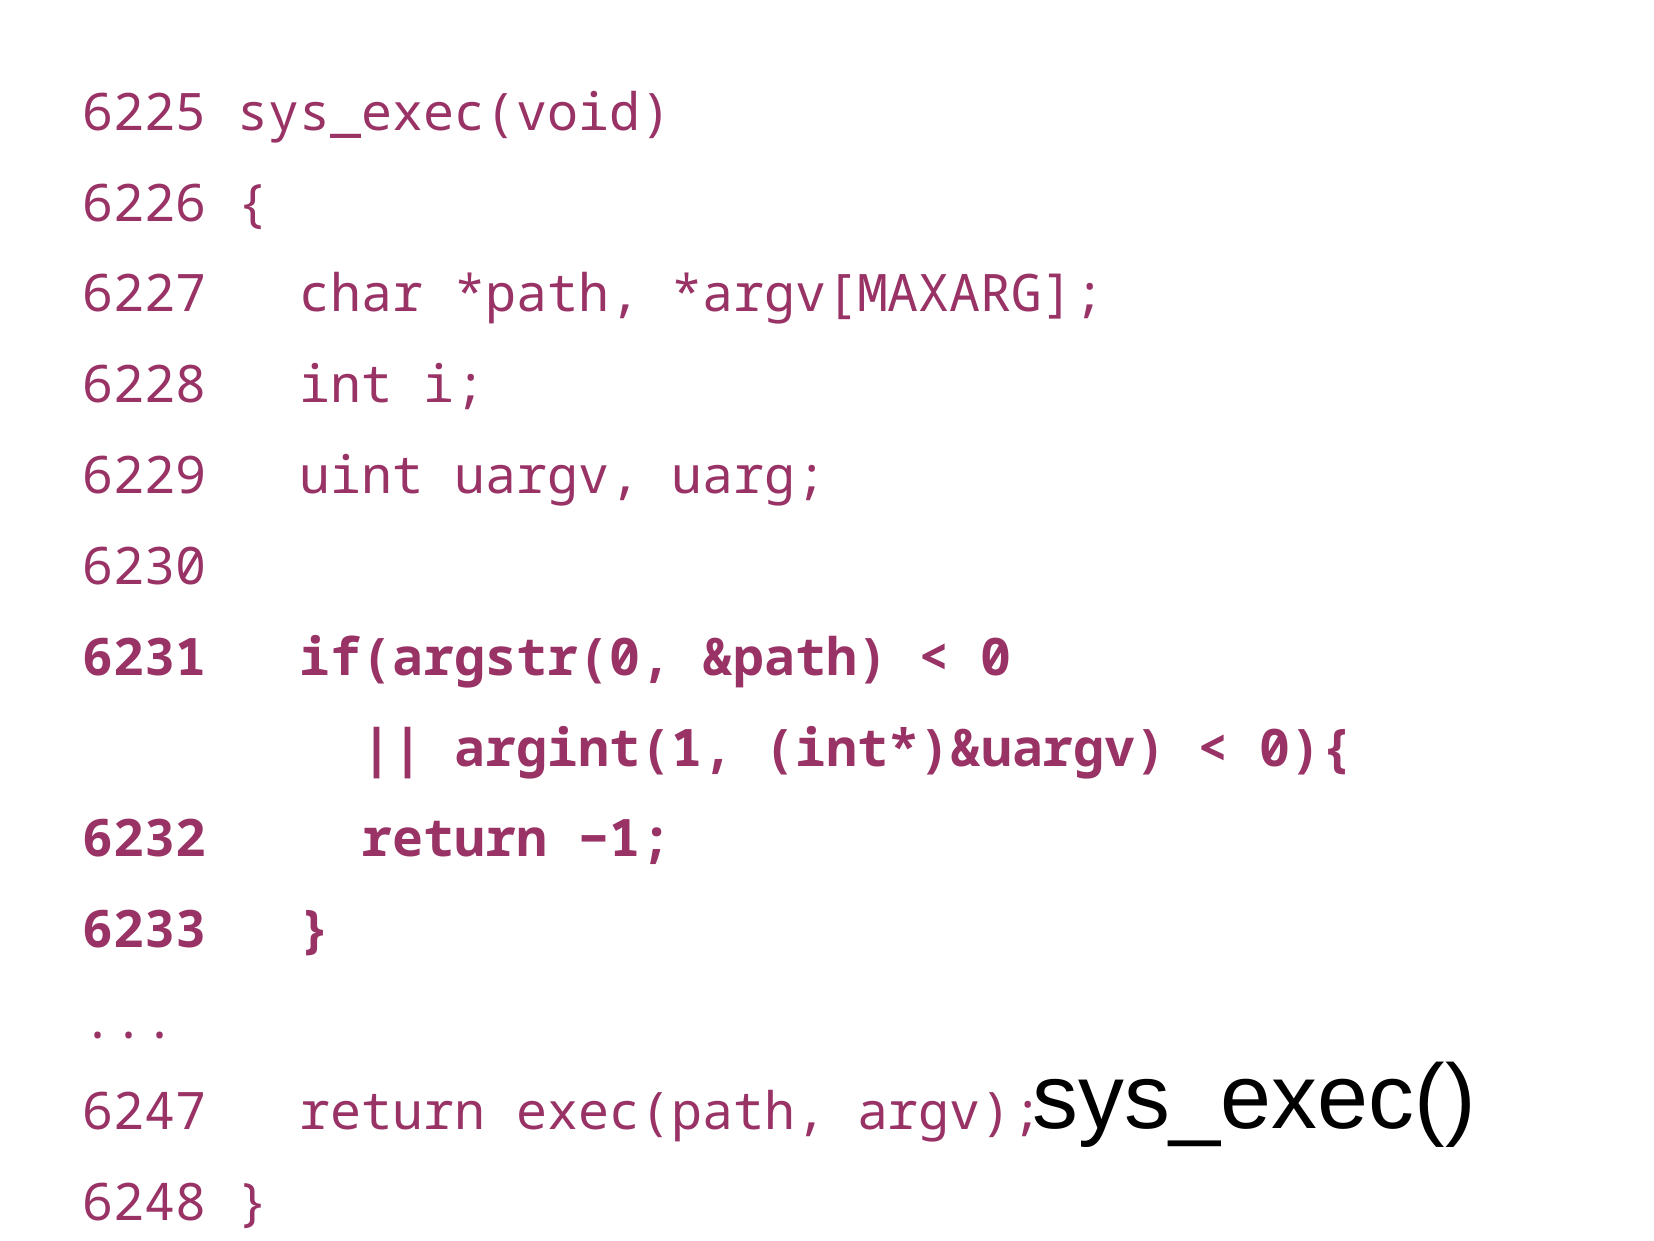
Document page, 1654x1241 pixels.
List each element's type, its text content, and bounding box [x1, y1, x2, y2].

title sys_exec() [937, 992, 1571, 1201]
list 6225 sys_exec(void) 6226 { 6227 char *path, *argv[MAXARG]; 6228 int i; 6229 uint uargv, uarg; 6230 6231 if(argstr(0, &path) < 0 || argint(1, (int*)&uargv) < 0){ 6232 return −1; 6233 } ... 6247 return exec(path, argv); 6248 } [82, 75, 1571, 1238]
